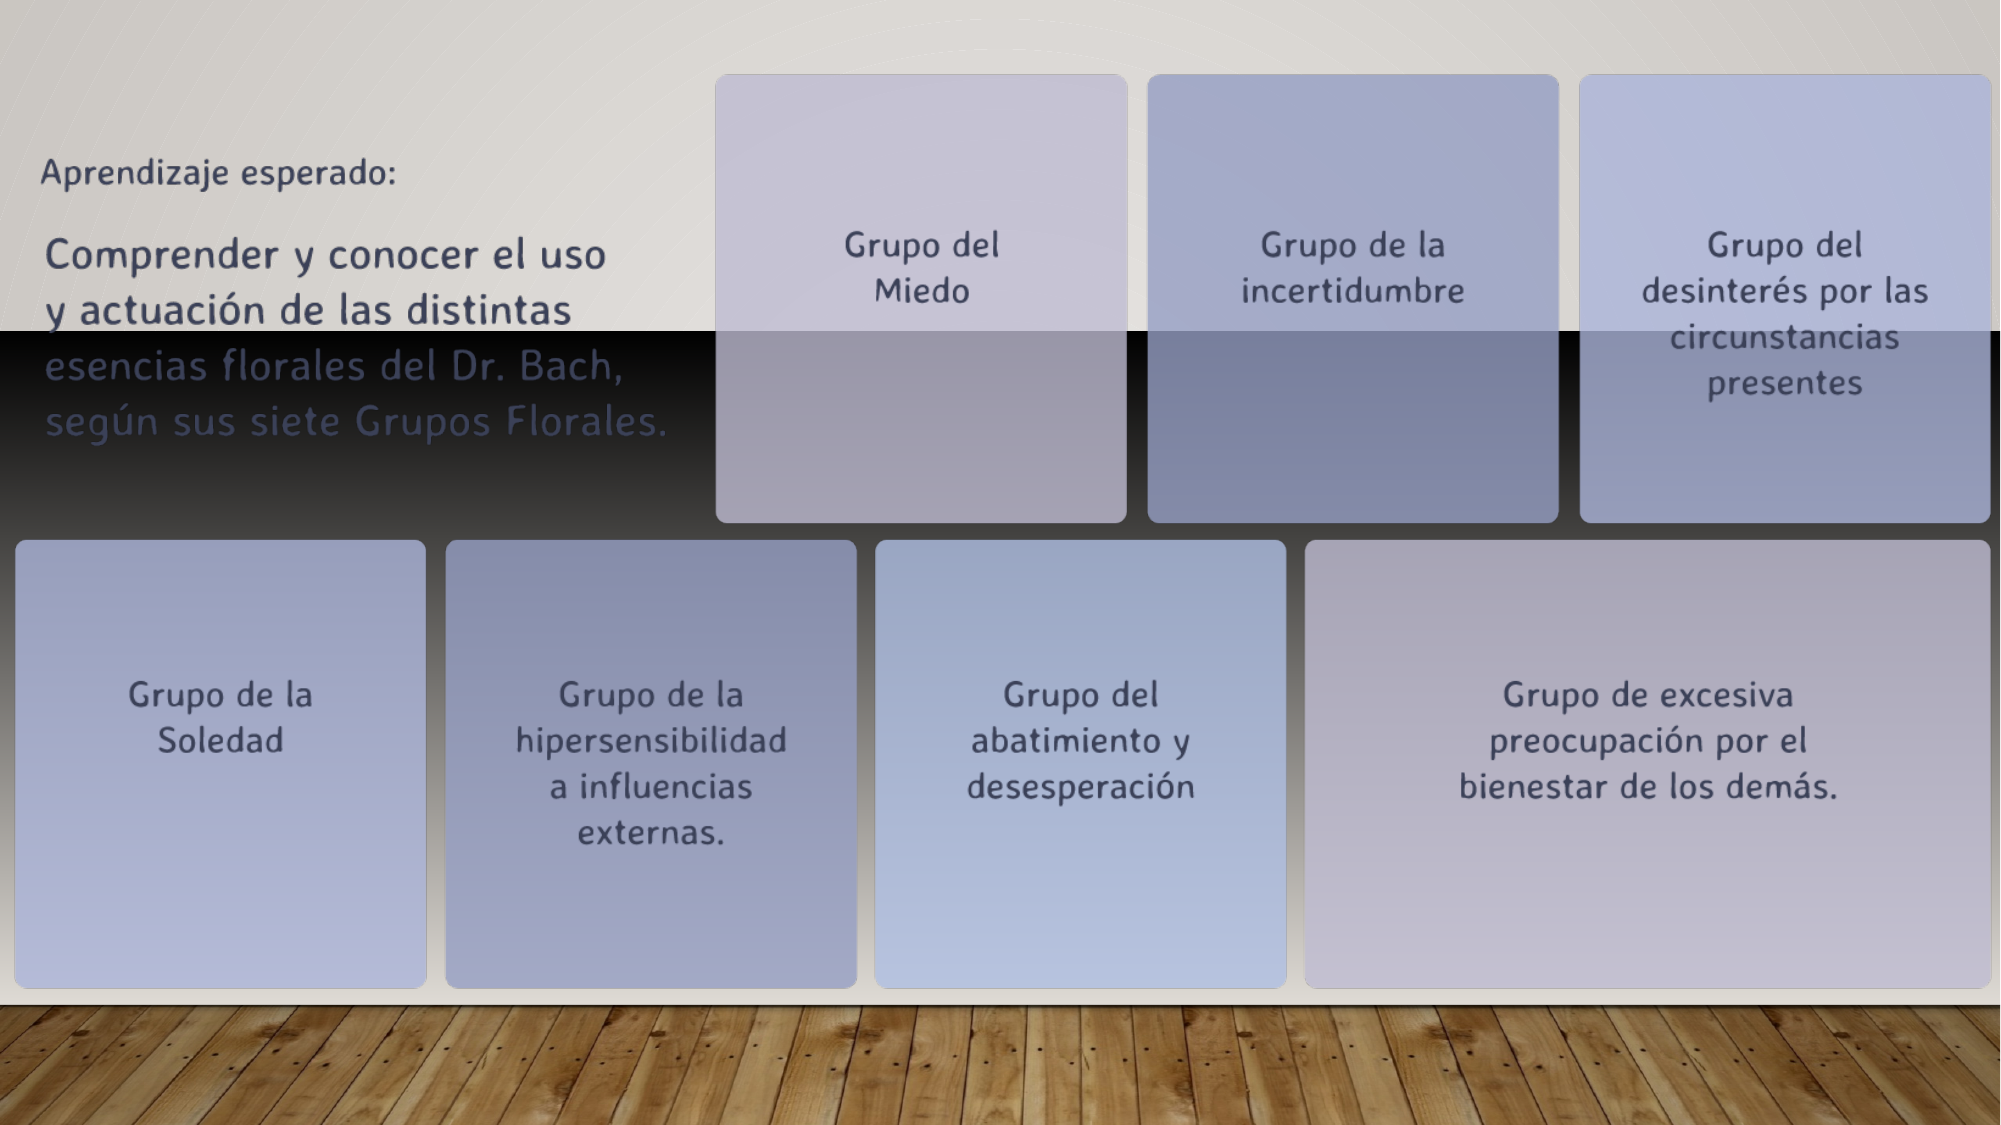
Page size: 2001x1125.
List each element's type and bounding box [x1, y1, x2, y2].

picture [0, 60, 2000, 1003]
